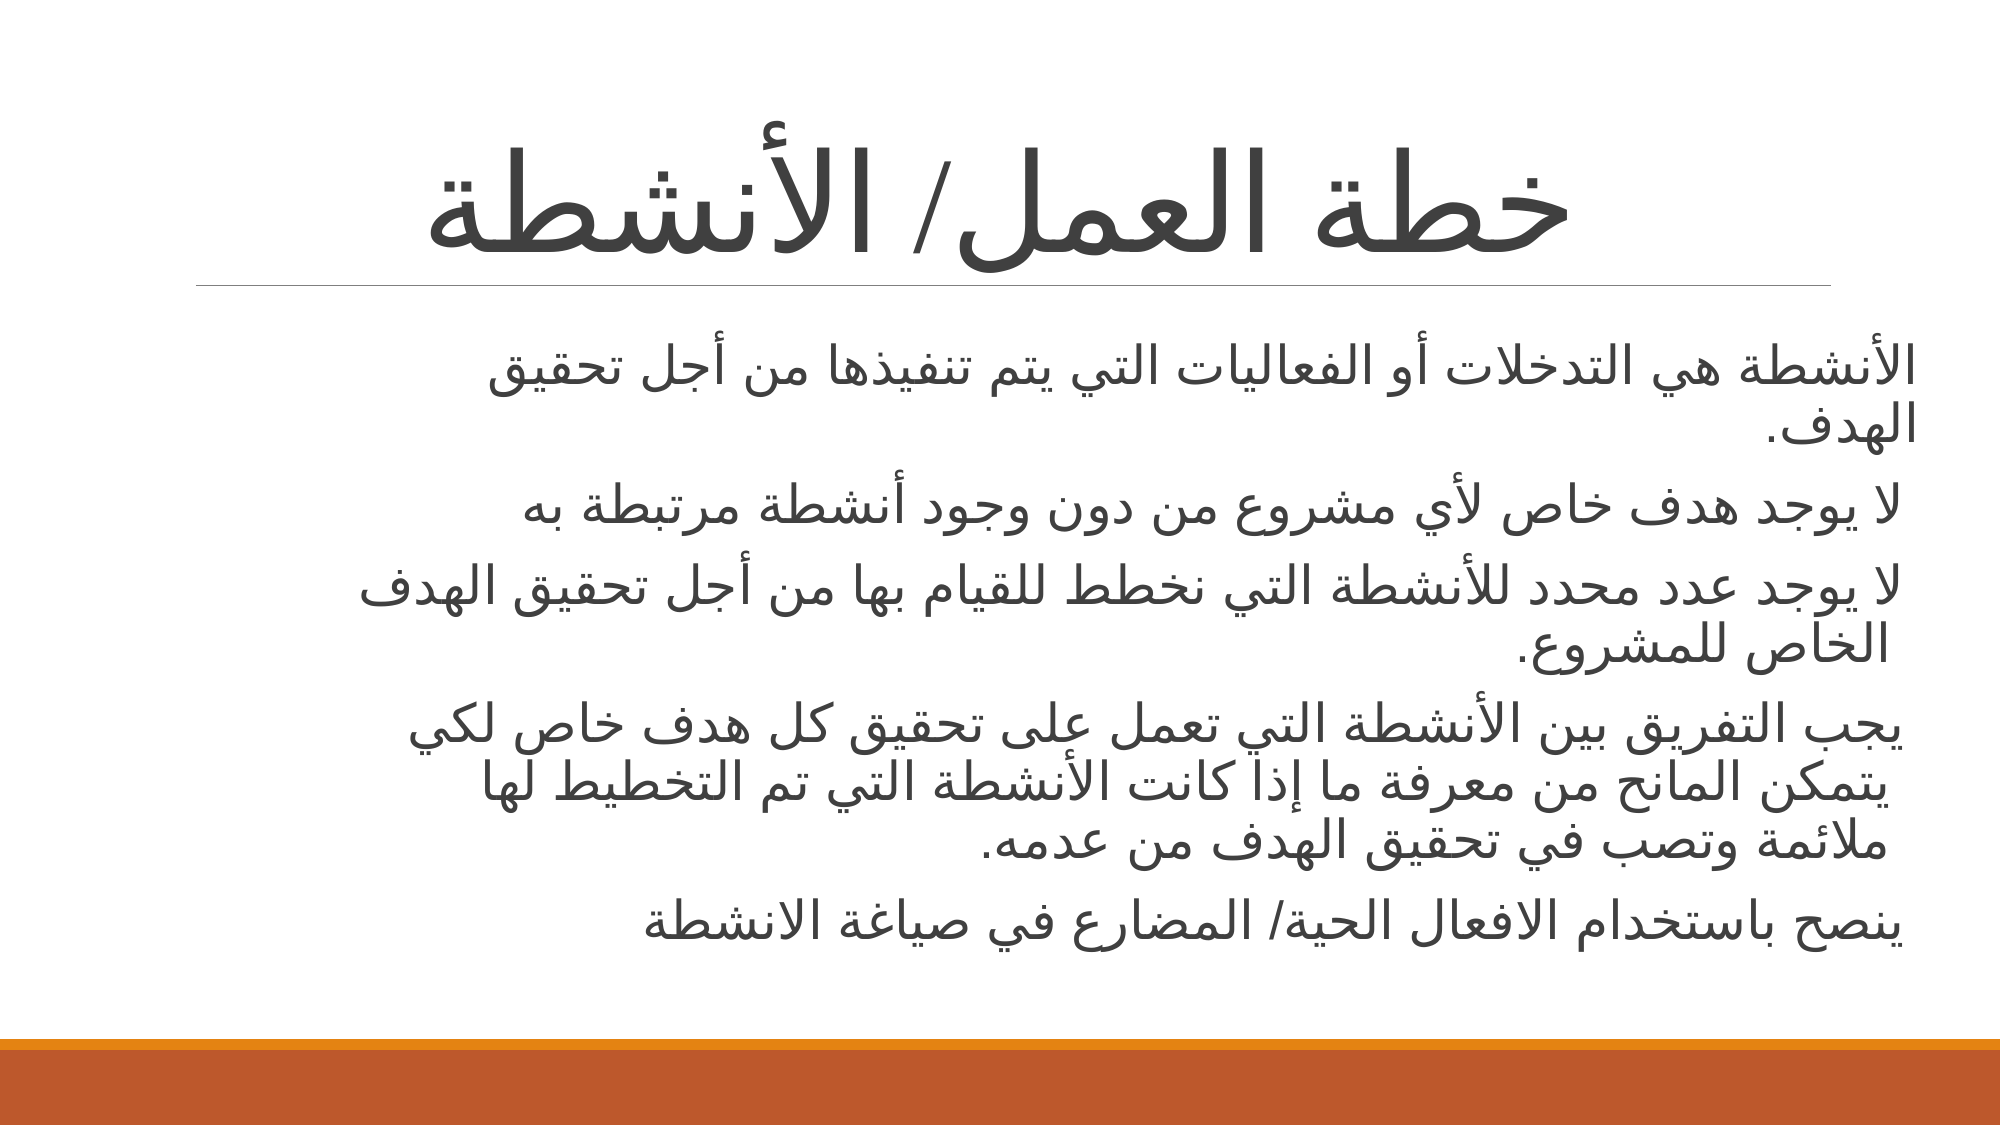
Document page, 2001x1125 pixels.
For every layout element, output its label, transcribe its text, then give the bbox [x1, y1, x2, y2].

list الأنشطة هي التدخلات أو الفعاليات التي يتم تنفيذها من أجل تحقيق الهدف. لا يوجد هدف خاص لأي مشروع من دون وجود أنشطة مرتبطة به لا يوجد عدد محدد للأنشطة التي نخطط للقيام بها من أجل تحقيق الهدف الخاص للمشروع. يجب التفريق بين الأنشطة التي تعمل على تحقيق كل هدف خاص لكي يتمكن المانح من معرفة ما إذا كانت الأنشطة التي تم التخطيط لها ملائمة وتصب في تحقيق الهدف من عدمه. ينصح باستخدام الافعال الحية/ المضارع في صياغة الانشطة [354, 331, 1919, 961]
title خطة العمل/ الأنشطة [137, 70, 1863, 288]
